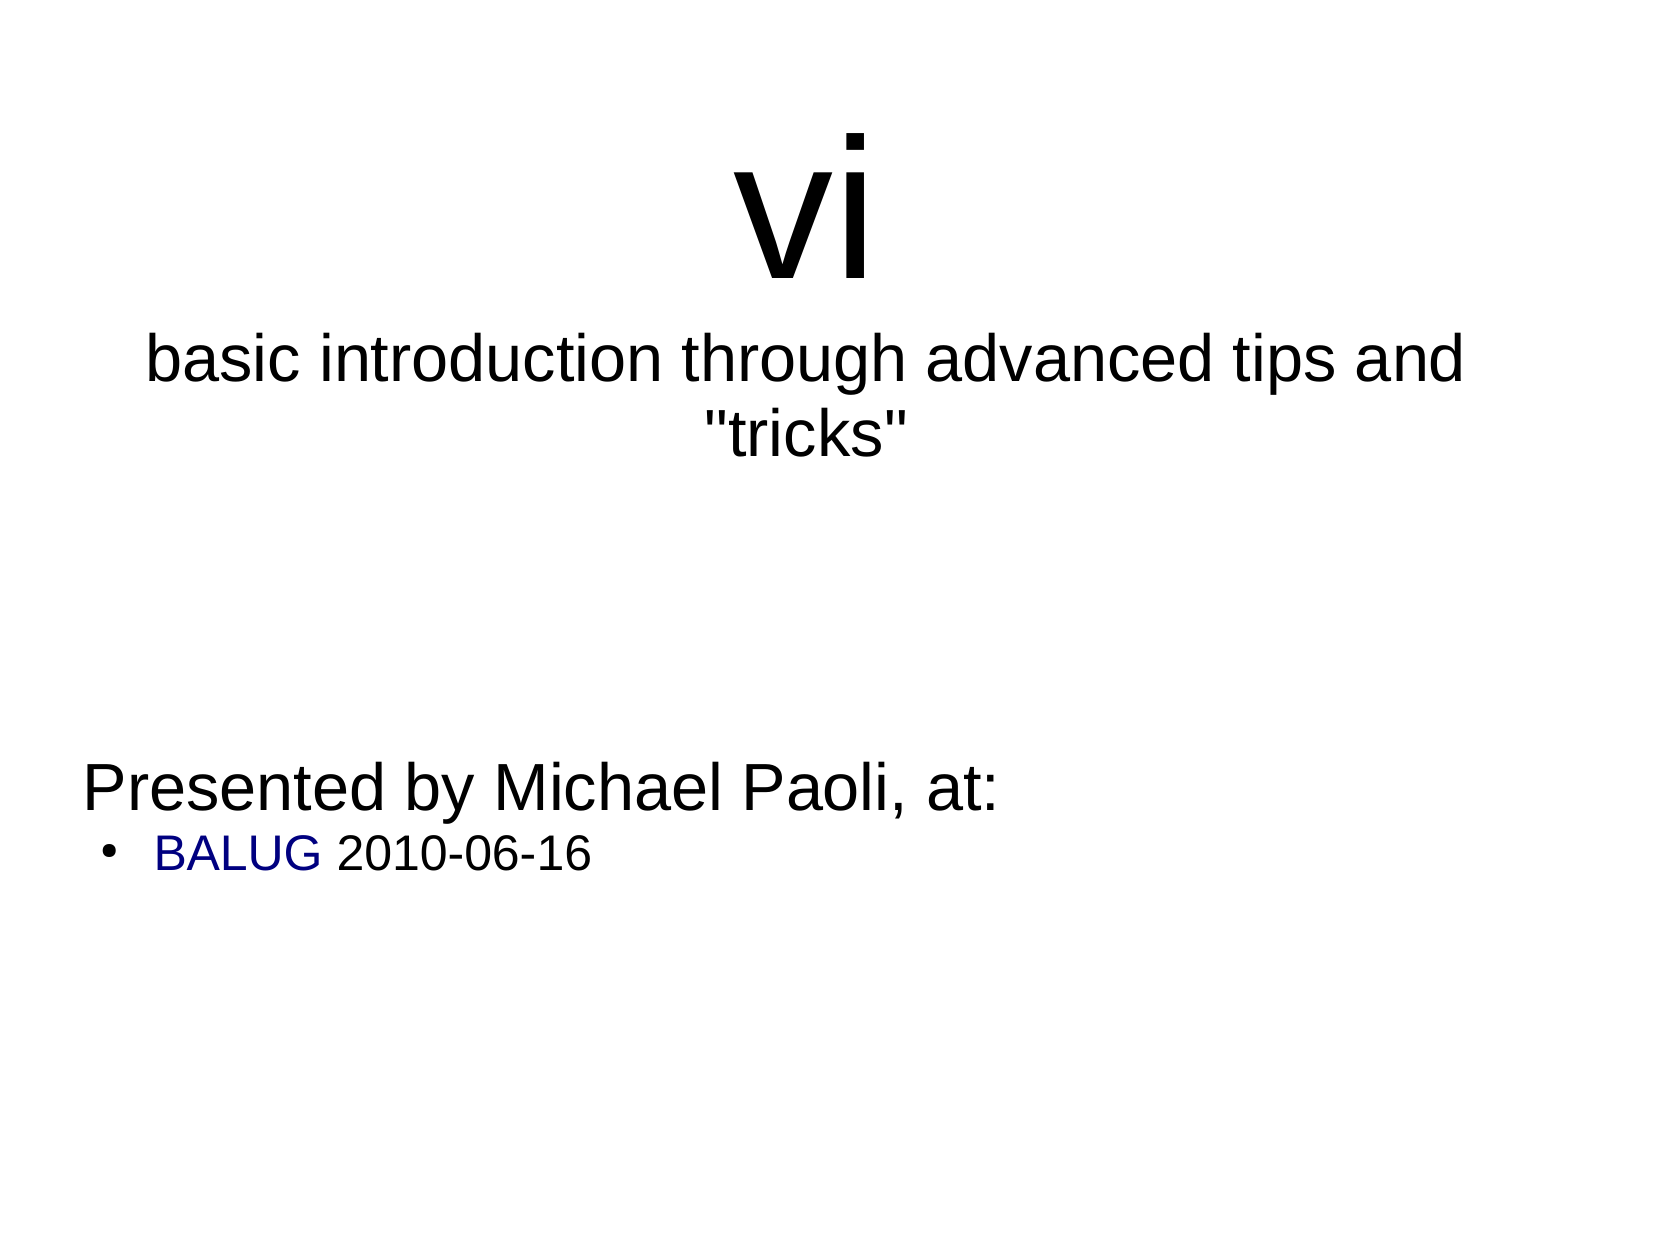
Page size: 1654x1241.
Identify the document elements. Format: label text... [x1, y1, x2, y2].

title vi basic introduction through advanced tips and "tricks" [75, 98, 1538, 471]
list Presented by Michael Paoli, at: BALUG 2010-06-16 [82, 750, 1571, 1109]
